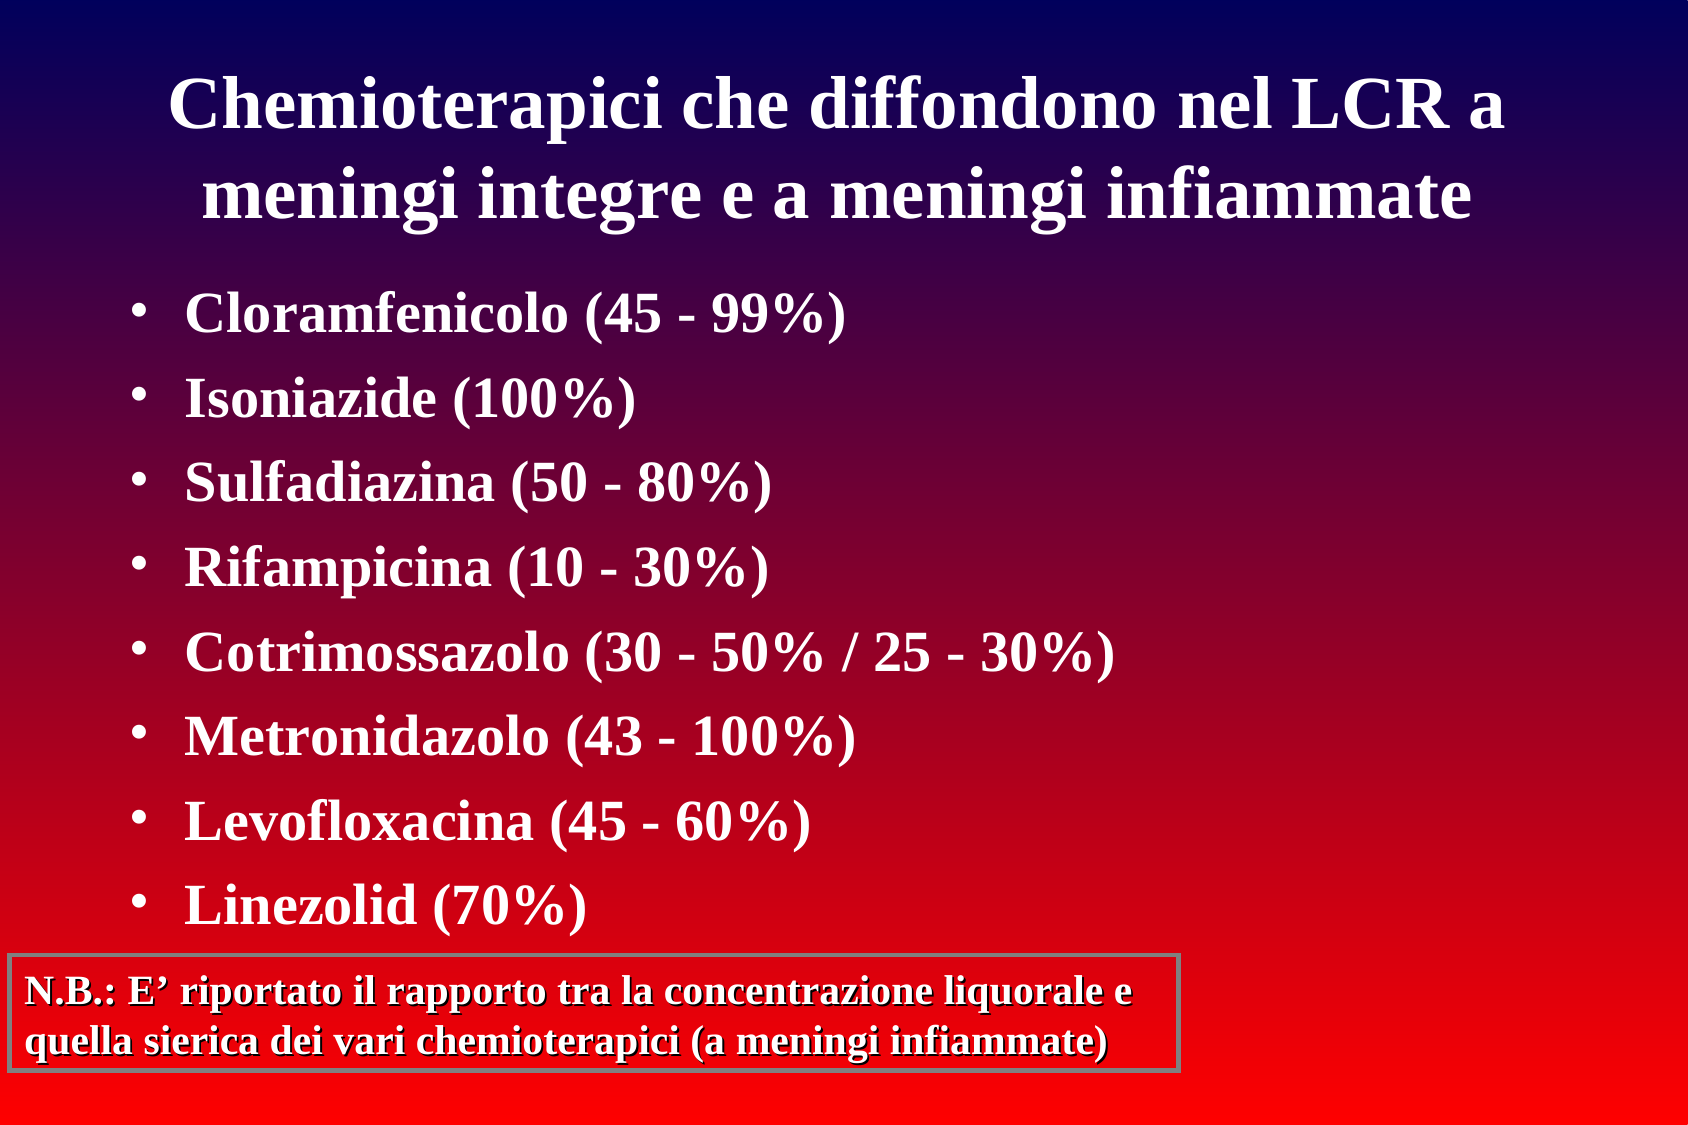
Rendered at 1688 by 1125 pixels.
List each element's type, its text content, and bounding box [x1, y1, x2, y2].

text_box Cloramfenicolo (45 - 99%) Isoniazide (100%) Sulfadiazina (50 - 80%) Rifampicina (10 - 30%) Cotrimossazolo (30 - 50% / 25 - 30%) Metronidazolo (43 - 100%) Levofloxacina (45 - 60%) Linezolid (70%) [114, 267, 1552, 944]
text_box N.B.: E’ riportato il rapporto tra la concentrazione liquorale e quella sierica dei vari chemioterapici (a meningi infiammate) [9, 955, 1179, 1071]
text_box Chemioterapici che diffondono nel LCR a meningi integre e a meningi infiammate [54, 46, 1621, 242]
